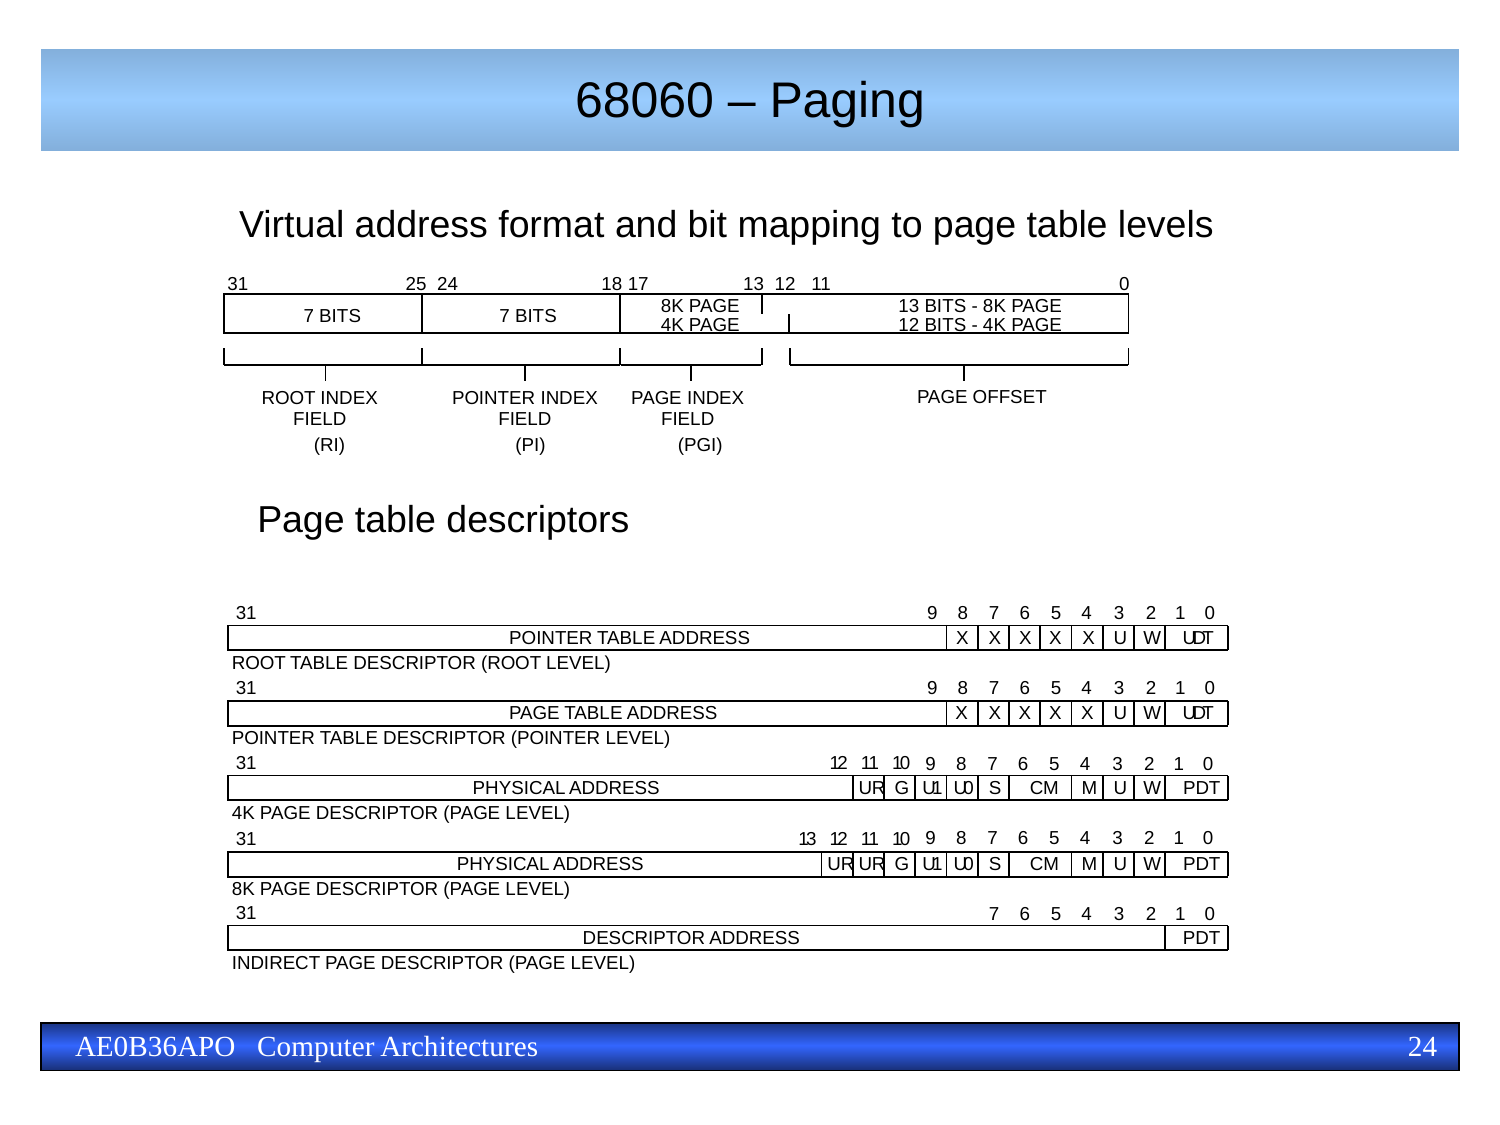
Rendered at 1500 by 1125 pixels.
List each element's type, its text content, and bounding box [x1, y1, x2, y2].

text_box Virtual address format and bit mapping to page table levels [224, 195, 1229, 253]
title 68060 – Paging [41, 49, 1459, 151]
text_box Page table descriptors [242, 490, 645, 548]
